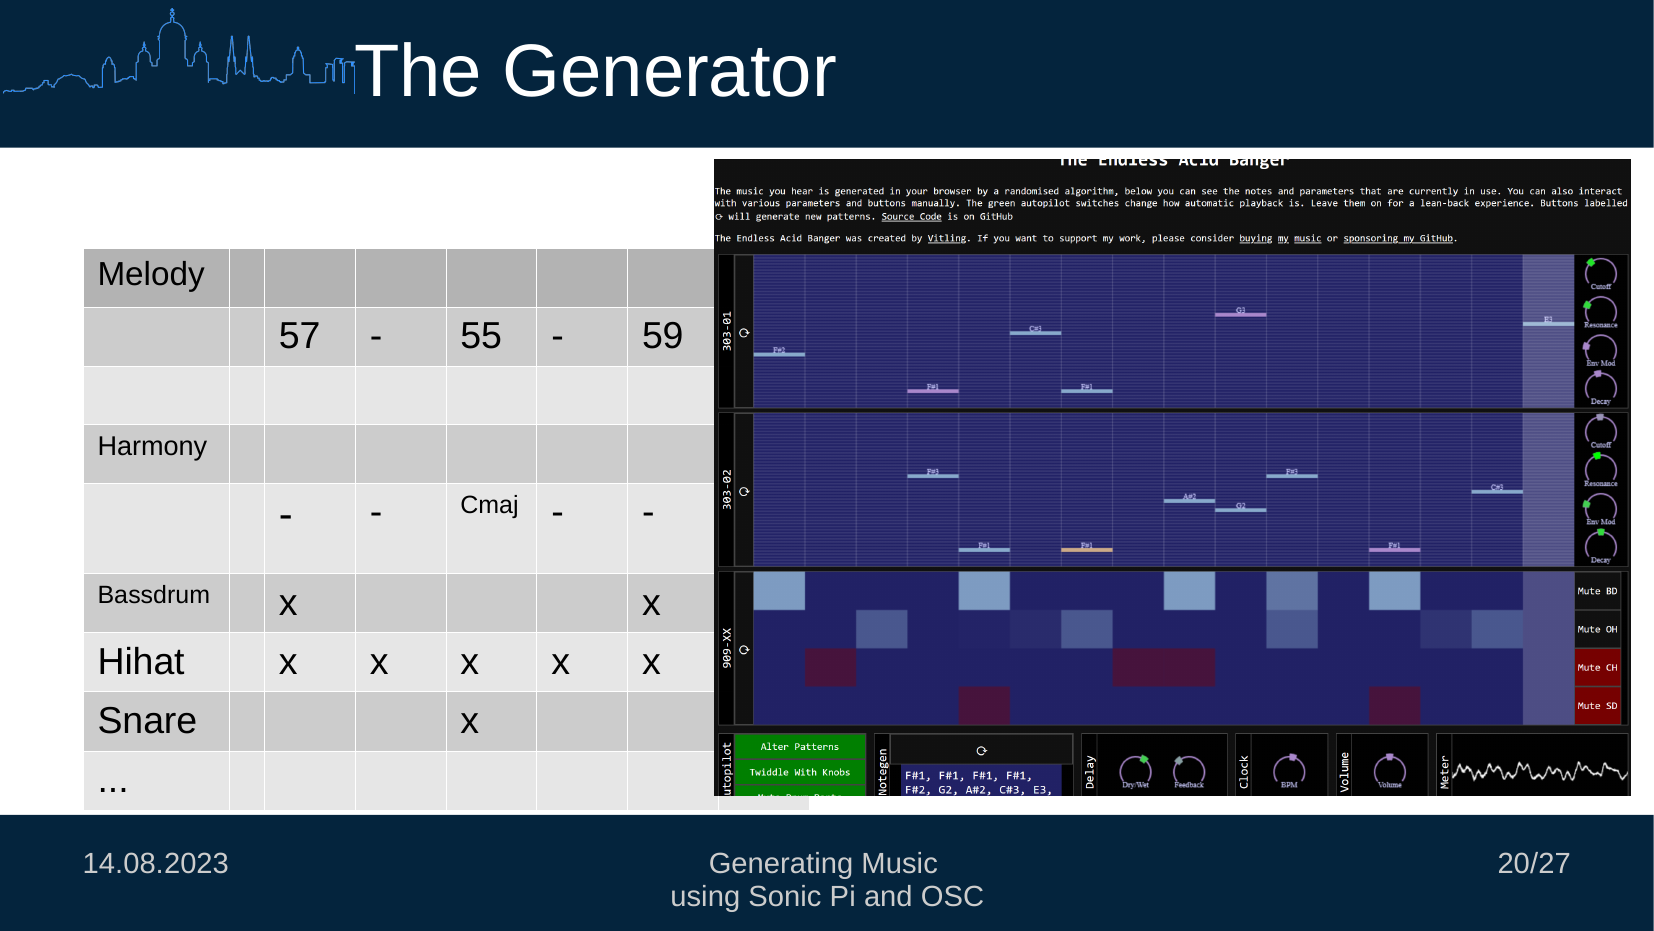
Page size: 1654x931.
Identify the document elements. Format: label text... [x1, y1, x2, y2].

table_cell [84, 484, 229, 573]
table_cell - [356, 308, 446, 366]
table_cell [230, 633, 264, 691]
table_cell [84, 308, 229, 366]
table_cell Hihat [84, 633, 229, 691]
table_cell [356, 752, 446, 810]
table_cell [356, 574, 446, 632]
table_cell Snare [84, 692, 229, 751]
table_cell [628, 425, 714, 483]
table_cell 55 [447, 308, 536, 366]
table_cell [230, 367, 264, 424]
table_cell [447, 574, 536, 632]
table_cell x [628, 574, 714, 632]
picture [3, 8, 354, 94]
table_cell x [447, 692, 536, 751]
table_header [537, 249, 627, 307]
table_cell [265, 752, 355, 810]
table_cell [265, 692, 355, 751]
table_cell x [265, 633, 355, 691]
table_cell [230, 752, 264, 810]
table_cell [447, 752, 536, 810]
table_cell [537, 367, 627, 424]
table_cell [537, 574, 627, 632]
table_cell x [447, 633, 536, 691]
table_cell x [628, 633, 714, 691]
table_cell [356, 367, 446, 424]
table_cell [628, 752, 718, 810]
table_cell ... [84, 752, 229, 810]
table_cell [447, 367, 536, 424]
table_cell - [537, 308, 627, 366]
table_cell [537, 752, 627, 810]
table_cell 59 [628, 308, 714, 366]
table_cell - [356, 484, 446, 573]
table_cell [230, 574, 264, 632]
table_cell Cmaj [447, 484, 536, 573]
table_cell x [537, 633, 627, 691]
table_header Melody [84, 249, 229, 307]
table_cell [356, 425, 446, 483]
table_cell - [265, 484, 355, 573]
table_cell [230, 308, 264, 366]
table_header [230, 249, 264, 307]
table_cell [230, 692, 264, 751]
table_header [356, 249, 446, 307]
table_header [265, 249, 355, 307]
table_cell [356, 692, 446, 751]
table_cell [265, 367, 355, 424]
table_cell x [265, 574, 355, 632]
table_cell Harmony [84, 425, 229, 483]
table_cell 57 [265, 308, 355, 366]
table_cell [230, 484, 264, 573]
table_cell [84, 367, 229, 424]
table_cell x [356, 633, 446, 691]
table_cell Bassdrum [84, 574, 229, 632]
table_cell [537, 692, 627, 751]
table_header [628, 249, 714, 307]
title The Generator [354, 5, 1654, 136]
table_cell [447, 425, 536, 483]
table_cell [628, 692, 714, 751]
table_cell [628, 367, 714, 424]
table_cell - [628, 484, 714, 573]
table_cell - [537, 484, 627, 573]
table_cell [230, 425, 264, 483]
table_cell [265, 425, 355, 483]
picture [714, 159, 1631, 796]
table_cell [537, 425, 627, 483]
table_header [447, 249, 536, 307]
table_cell [719, 796, 809, 810]
